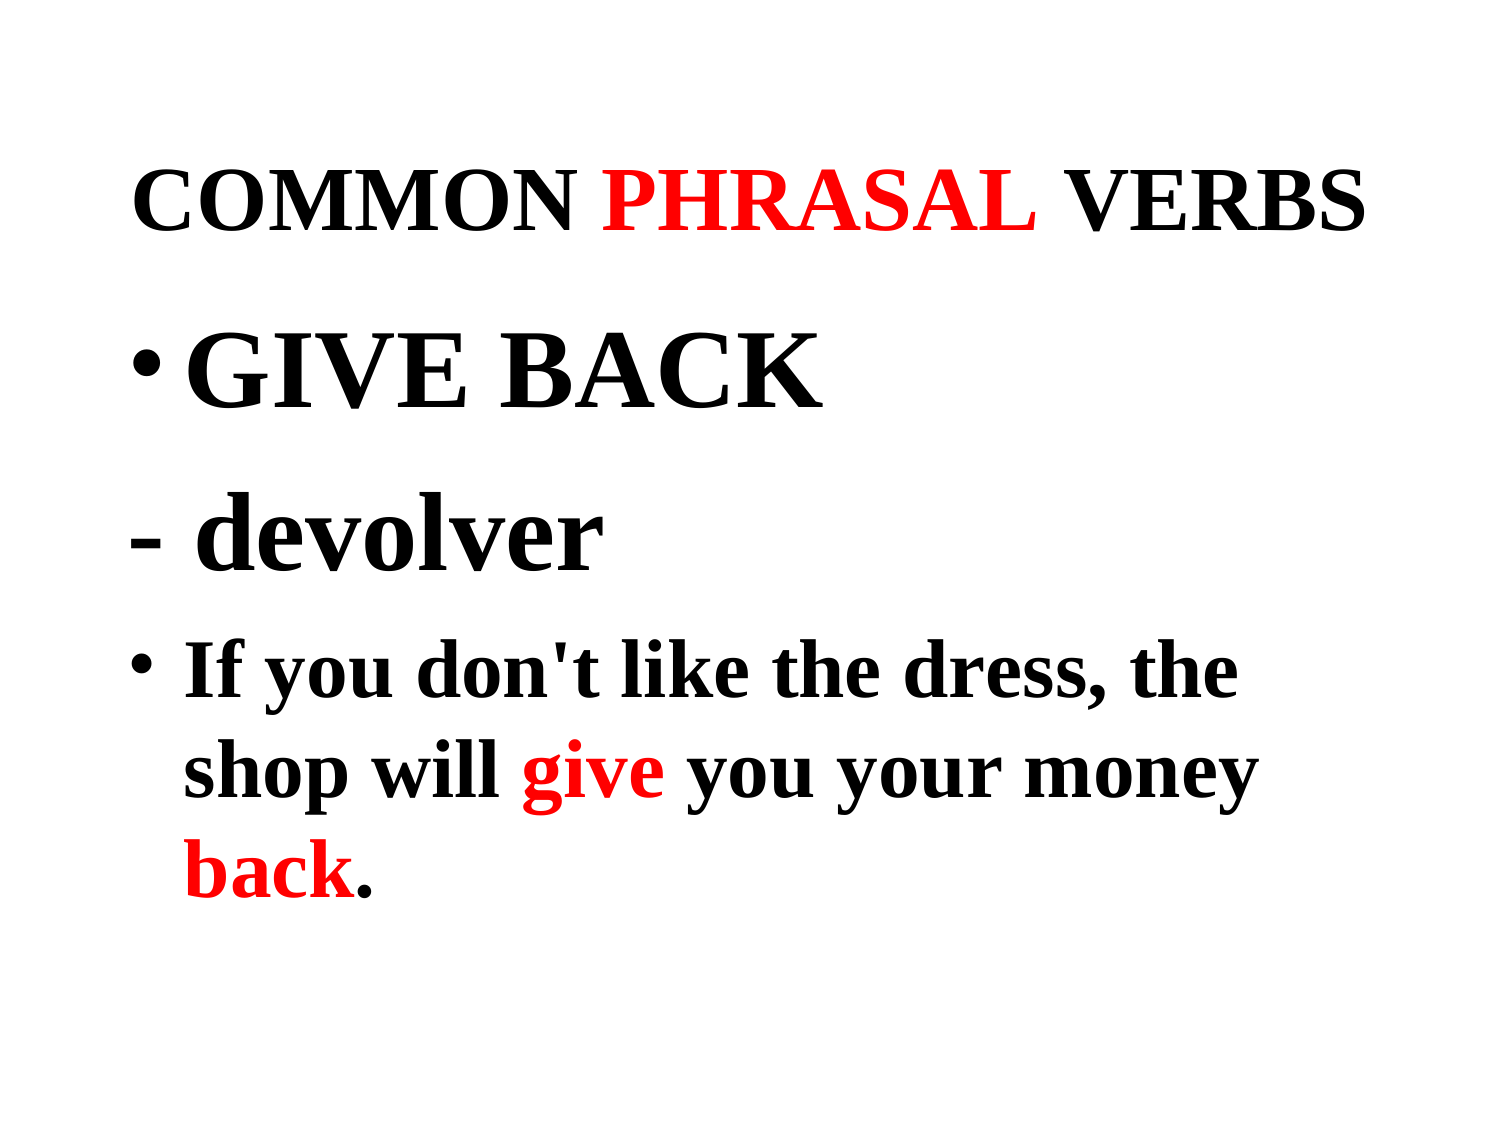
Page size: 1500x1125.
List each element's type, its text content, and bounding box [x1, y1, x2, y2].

list GIVE BACK - devolver If you don't like the dress, the shop will give you your money back. [112, 287, 1436, 1000]
title COMMON PHRASAL VERBS [112, 99, 1388, 287]
